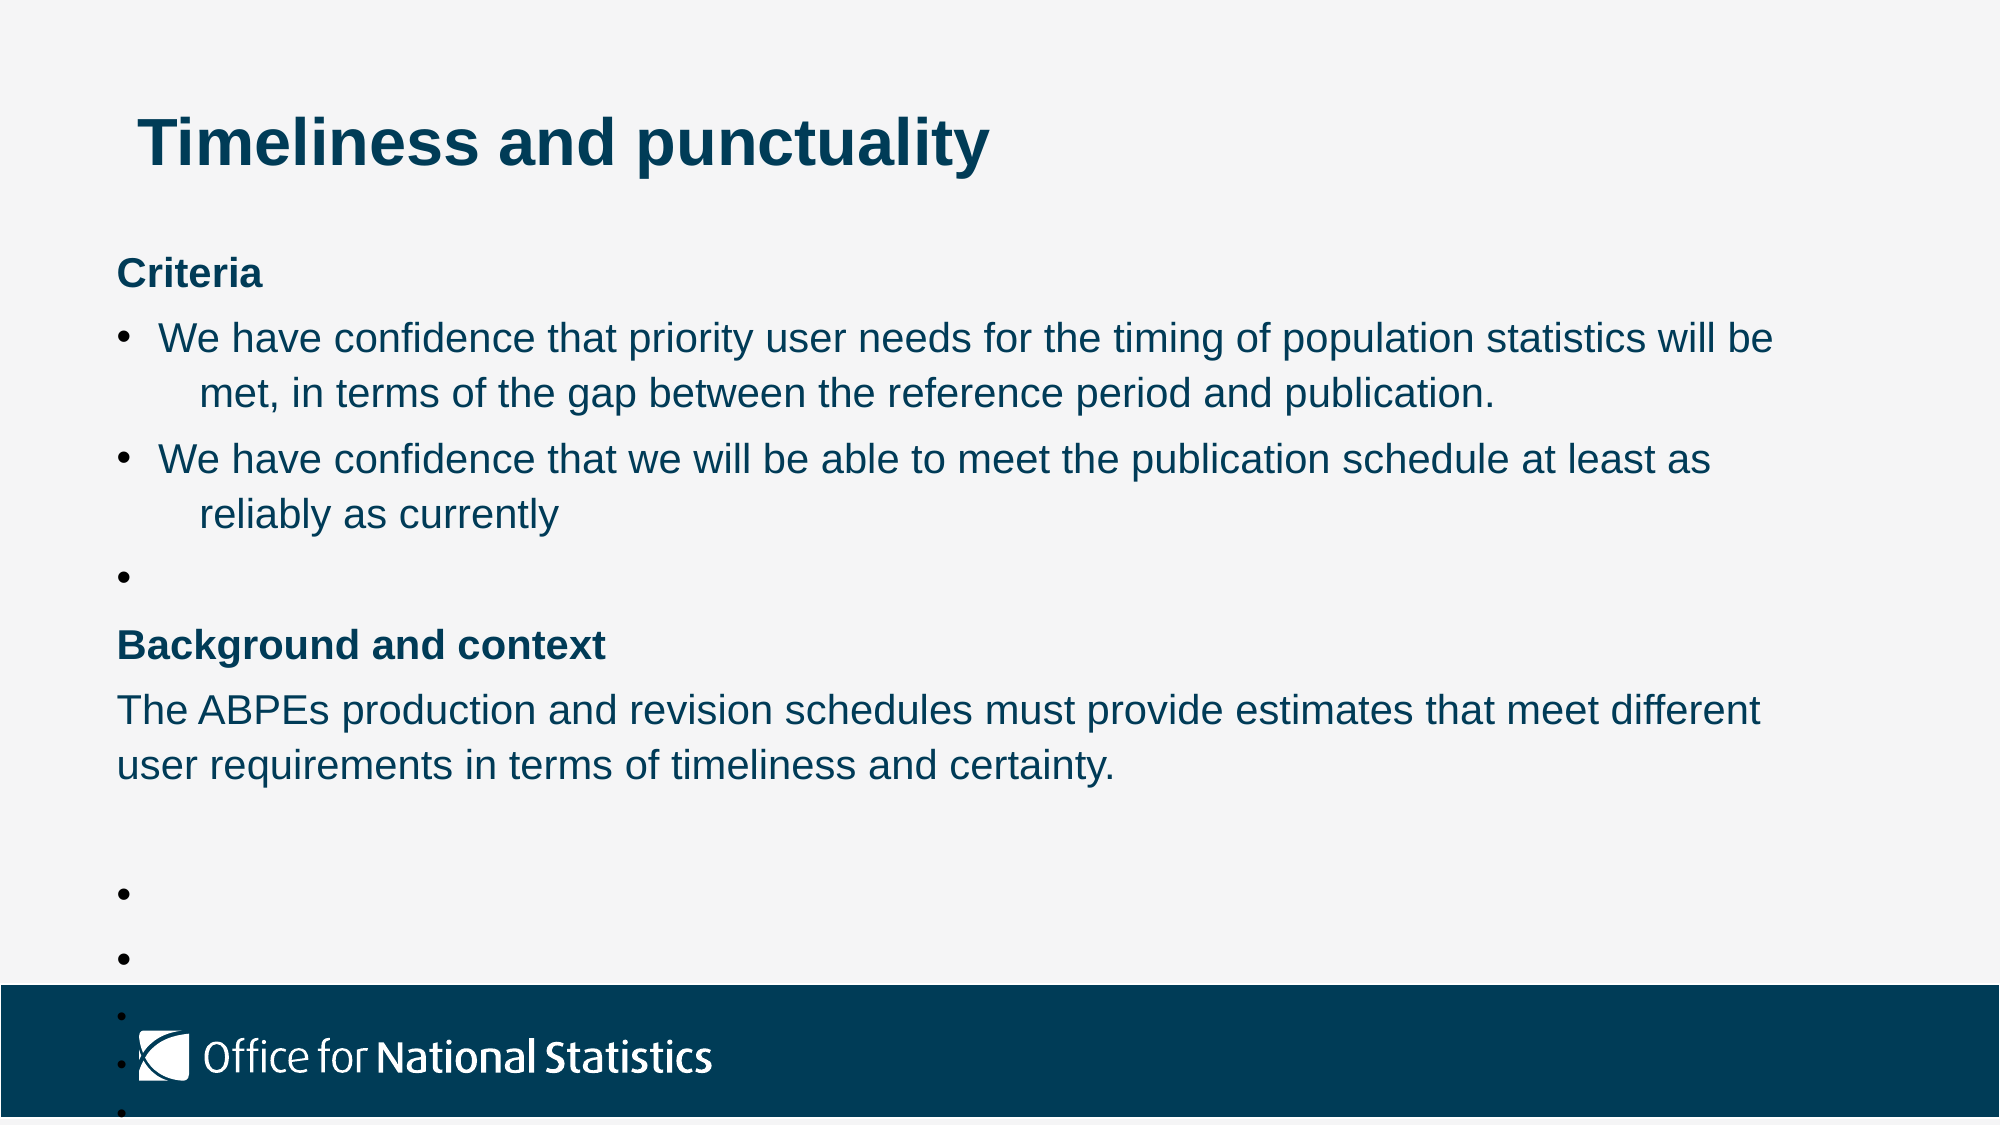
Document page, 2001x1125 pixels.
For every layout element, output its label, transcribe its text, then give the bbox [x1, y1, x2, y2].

title Timeliness and punctuality [137, 104, 1863, 191]
list Criteria We have confidence that priority user needs for the timing of population statistics will be met, in terms of the gap between the reference period and publication. We have confidence that we will be able to meet the publication schedule at least as reliably as currently Background and context The ABPEs production and revision schedules must provide estimates that meet different user requirements in terms of timeliness and certainty. [116, 240, 1842, 1125]
